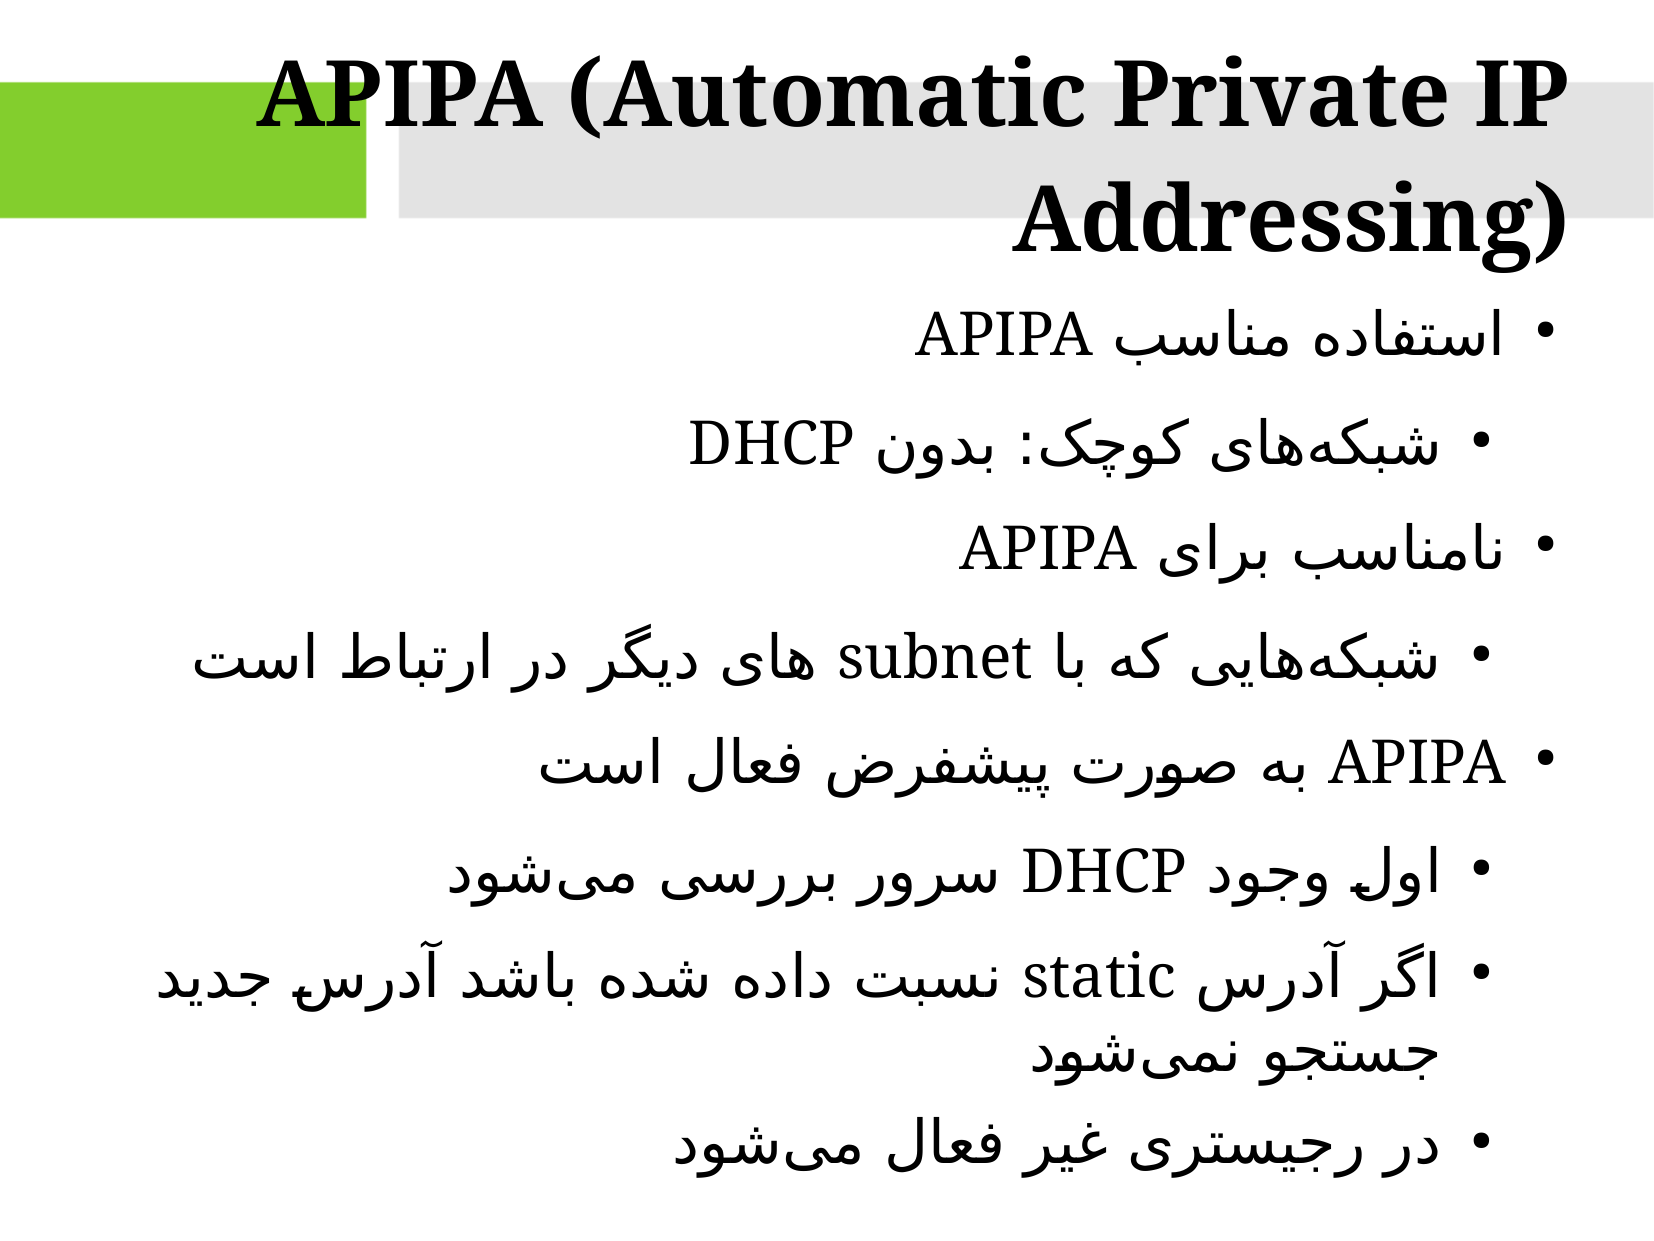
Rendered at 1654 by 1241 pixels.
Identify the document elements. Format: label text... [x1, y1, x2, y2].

title APIPA (Automatic Private IP Addressing) [82, 49, 1571, 257]
list استفاده مناسب APIPA شبکه‌های کوچک: بدون DHCP نامناسب برای APIPA شبکه‌هایی که با subnet های دیگر در ارتباط است APIPA به صورت پیشفرض فعال است اول وجود DHCP سرور بررسی می‌شود اگر آدرس static نسبت داده شده باشد آدرس جدید جستجو نمی‌شود در رجیستری غیر فعال می‌شود [82, 290, 1571, 1182]
picture [0, 0, 1654, 1241]
